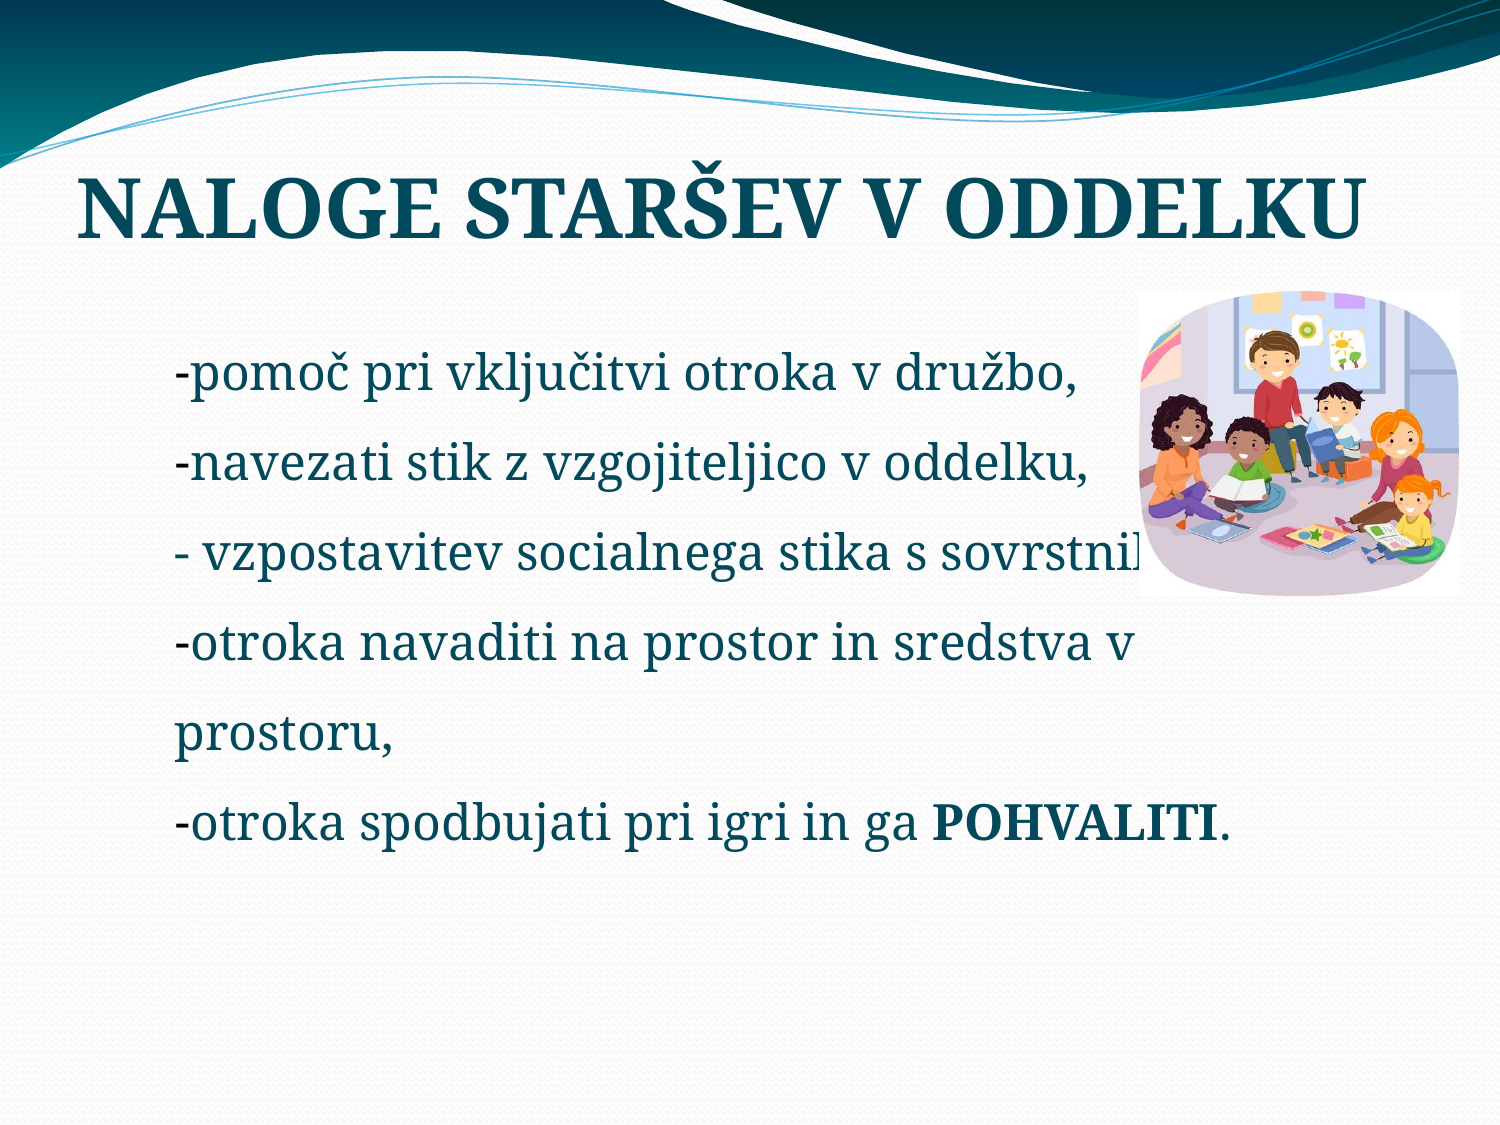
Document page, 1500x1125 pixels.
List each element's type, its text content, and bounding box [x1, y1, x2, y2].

picture [1139, 291, 1459, 596]
title NALOGE STARŠEV V ODDELKU [41, 113, 1404, 256]
text_box pomoč pri vključitvi otroka v družbo, navezati stik z vzgojiteljico v oddelku, - vzpostavitev socialnega stika s sovrstnikom, otroka navaditi na prostor in sredstva v prostoru, otroka spodbujati pri igri in ga POHVALITI. [159, 303, 1293, 858]
